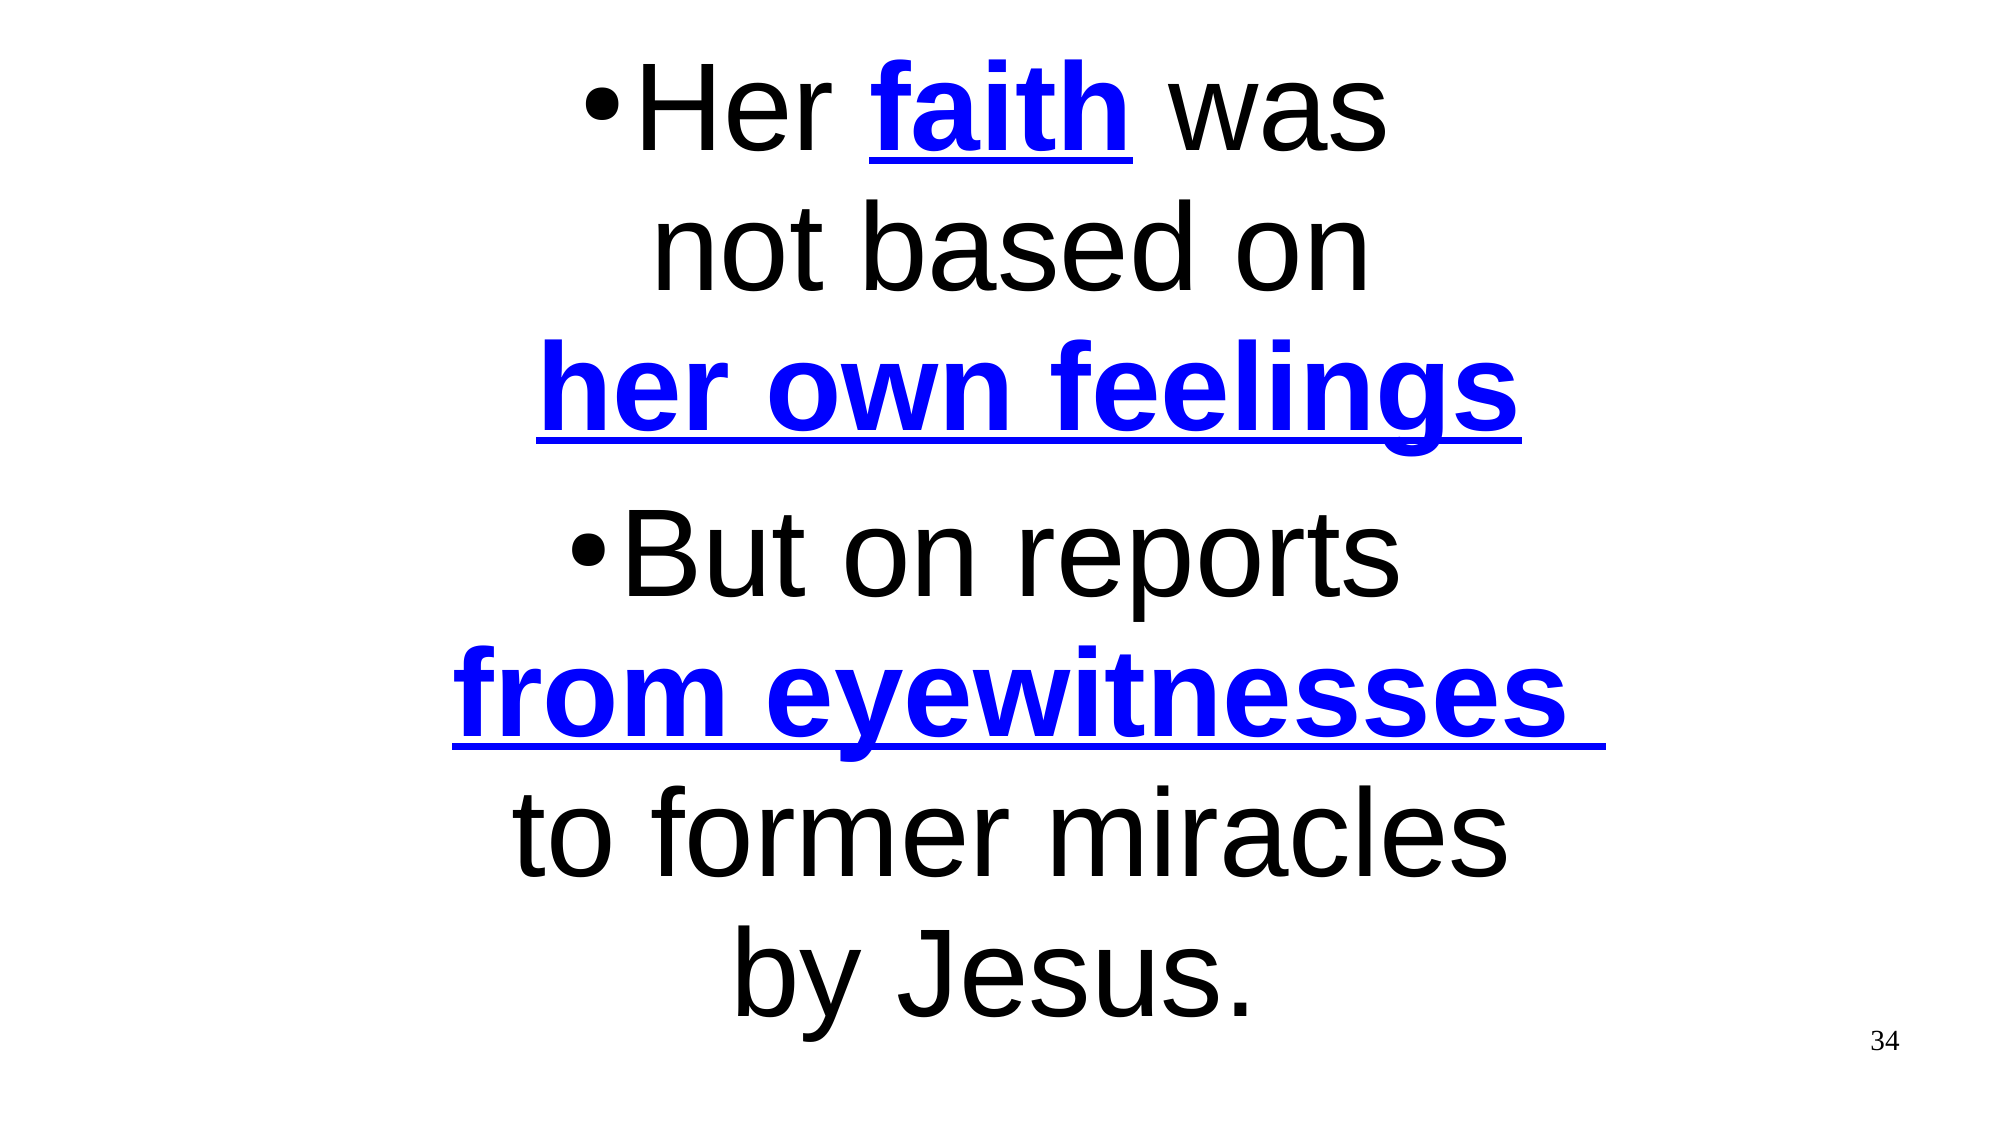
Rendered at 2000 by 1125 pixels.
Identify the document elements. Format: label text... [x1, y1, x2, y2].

list Her faith was not based on her own feelings But on reports from eyewitnesses to former miracles by Jesus. [37, 37, 1951, 1088]
